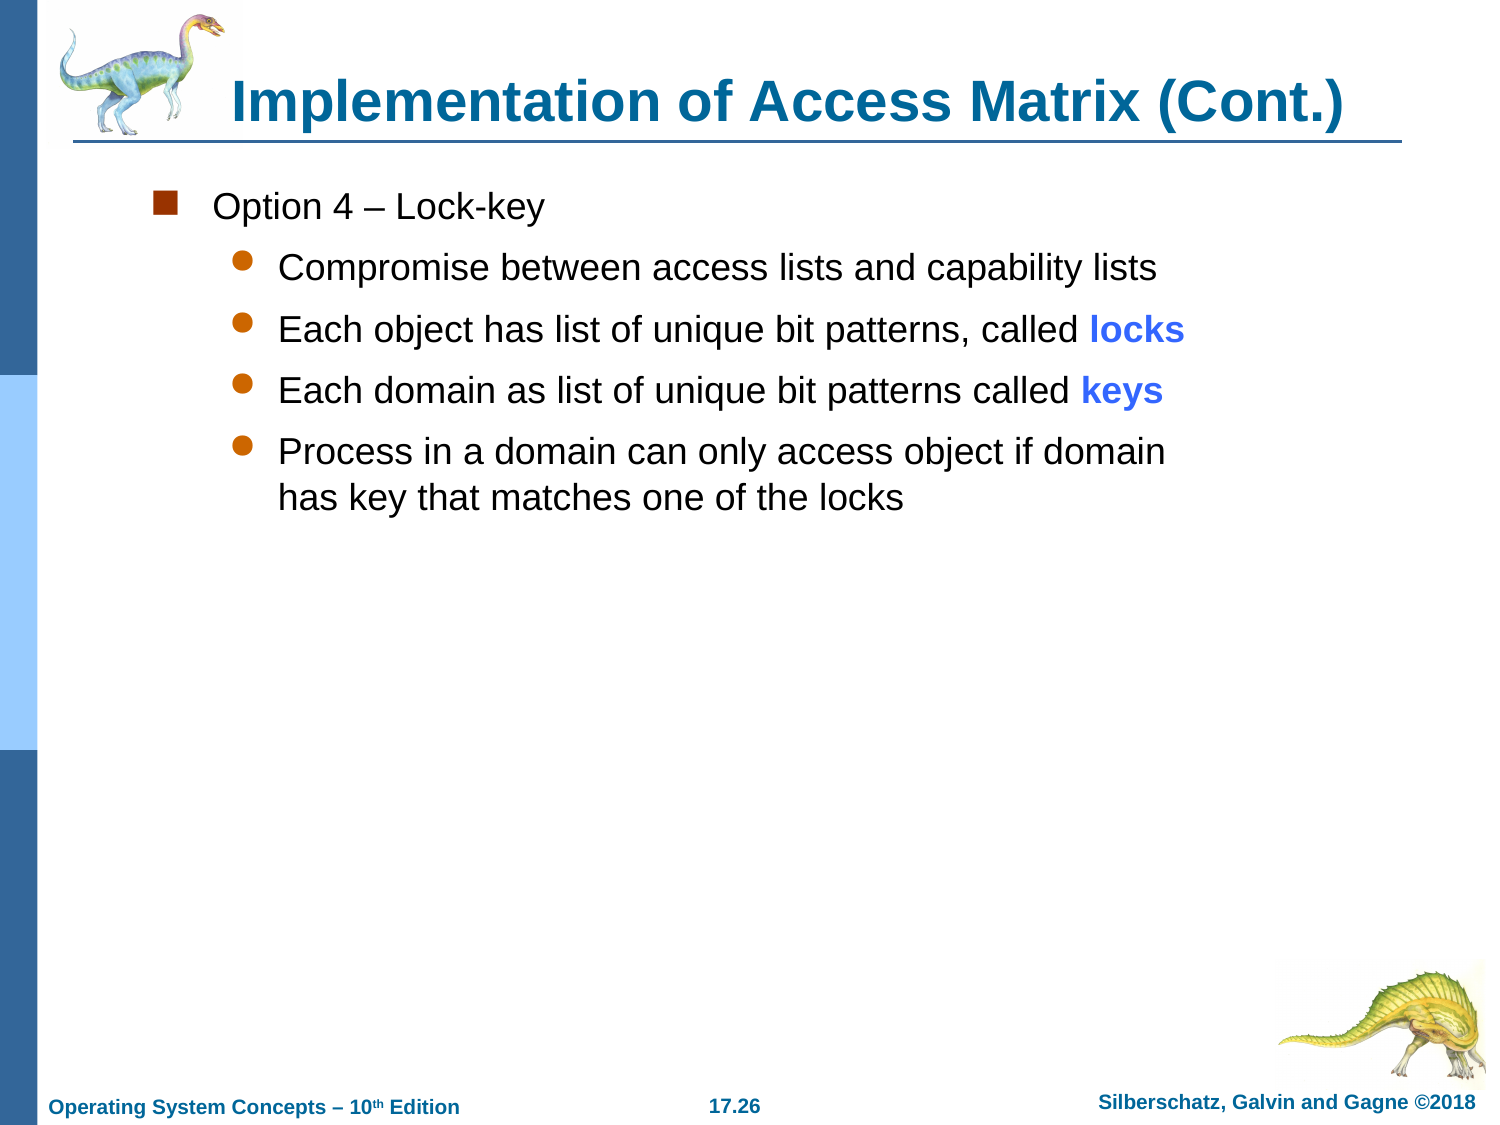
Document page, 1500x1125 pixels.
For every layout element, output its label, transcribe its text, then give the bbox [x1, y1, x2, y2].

picture [46, 0, 243, 149]
list Option 4 – Lock-key Compromise between access lists and capability lists Each object has list of unique bit patterns, called locks Each domain as list of unique bit patterns called keys Process in a domain can only access object if domain has key that matches one of the locks [141, 123, 1216, 830]
picture [1275, 959, 1486, 1090]
picture [1415, 1094, 1423, 1099]
title Implementation of Access Matrix (Cont.) [152, 45, 1426, 141]
